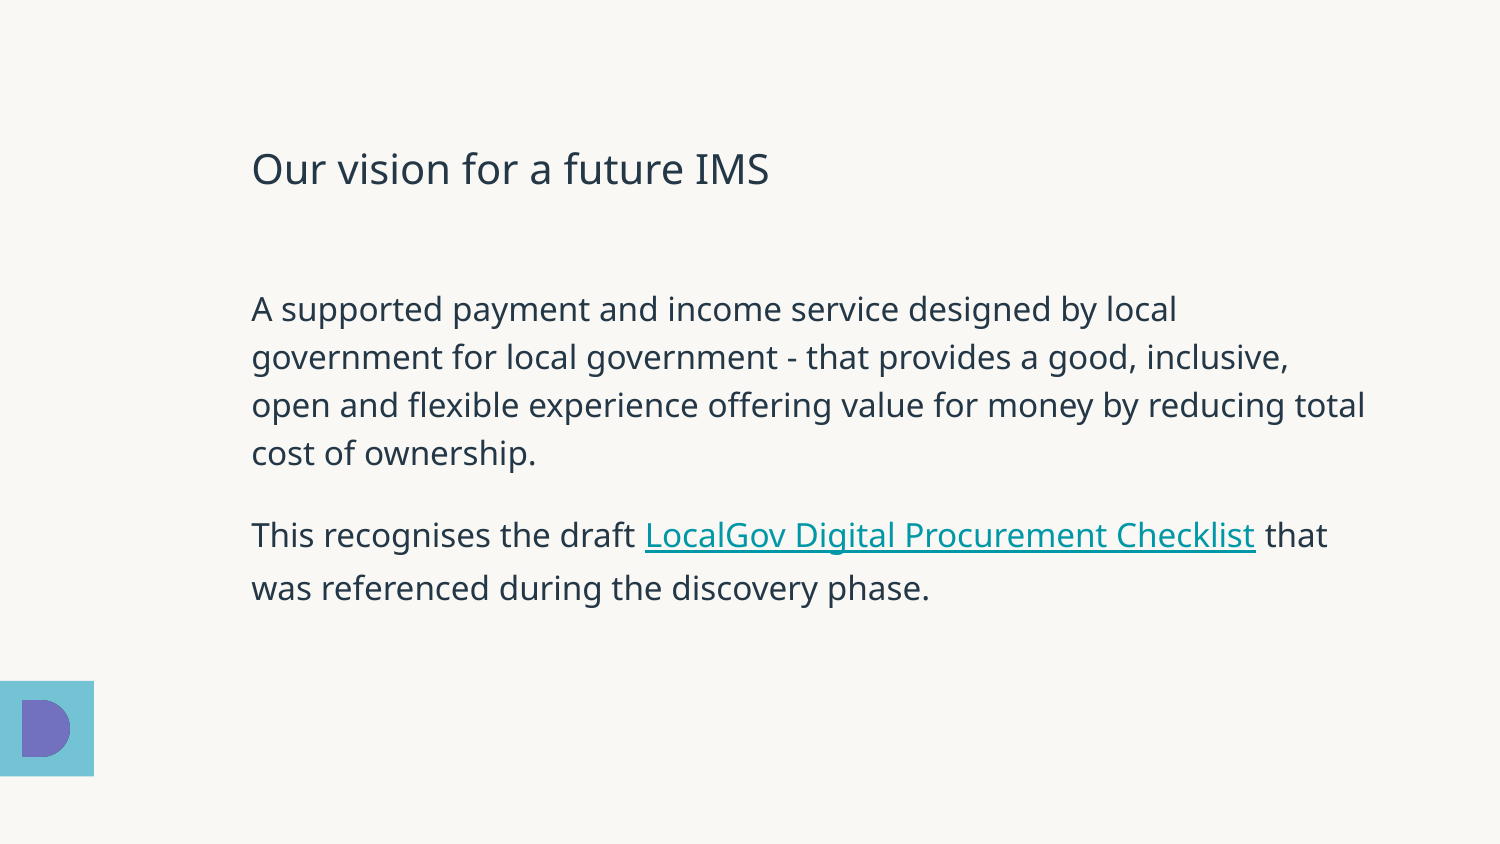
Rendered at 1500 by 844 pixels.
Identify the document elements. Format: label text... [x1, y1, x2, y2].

title Our vision for a future IMS [236, 118, 1329, 238]
picture [22, 700, 70, 757]
list A supported payment and income service designed by local government for local government - that provides a good, inclusive, open and flexible experience offering value for money by reducing total cost of ownership. This recognises the draft LocalGov Digital Procurement Checklist that was referenced during the discovery phase. [236, 265, 1394, 681]
